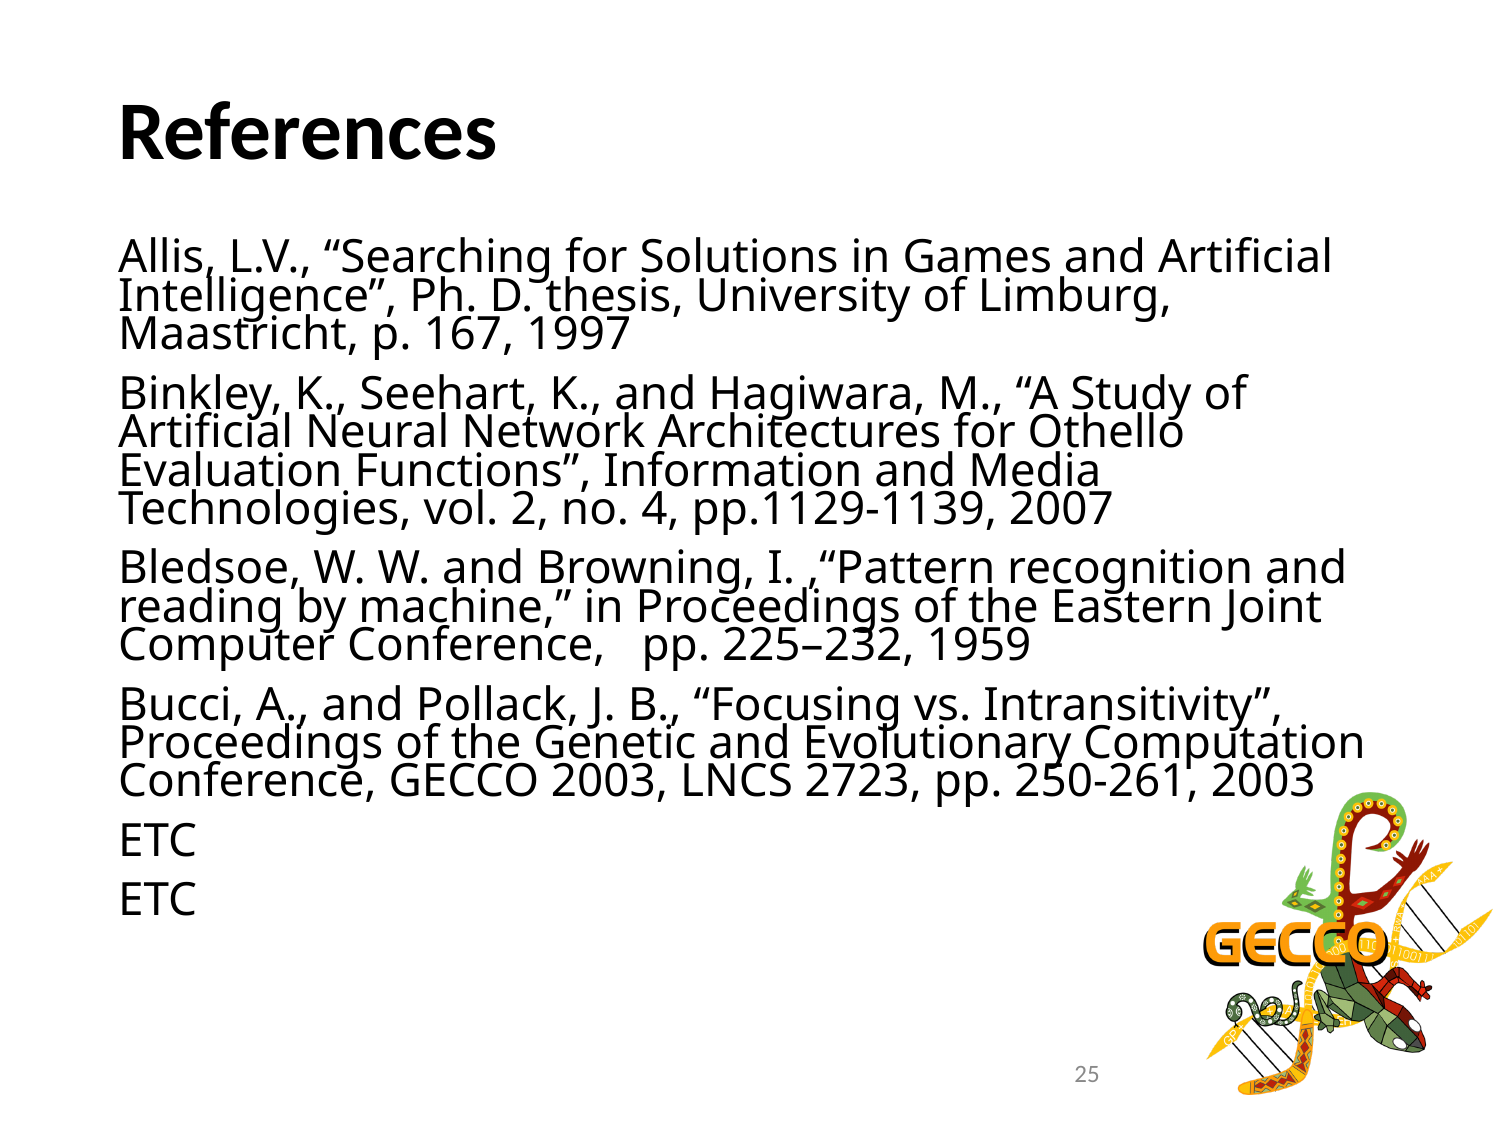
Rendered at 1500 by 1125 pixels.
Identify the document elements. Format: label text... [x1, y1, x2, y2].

text_box <number> [1059, 1042, 1397, 1103]
list Allis, L.V., “Searching for Solutions in Games and Artificial Intelligence”, Ph. D. thesis, University of Limburg, Maastricht, p. 167, 1997 Binkley, K., Seehart, K., and Hagiwara, M., “A Study of Artificial Neural Network Architectures for Othello Evaluation Functions”, Information and Media Technologies, vol. 2, no. 4, pp.1129-1139, 2007 Bledsoe, W. W. and Browning, I. ,“Pattern recognition and reading by machine,” in Proceedings of the Eastern Joint Computer Conference, pp. 225–232, 1959 Bucci, A., and Pollack, J. B., “Focusing vs. Intransitivity”, Proceedings of the Genetic and Evolutionary Computation Conference, GECCO 2003, LNCS 2723, pp. 250-261, 2003 ETC ETC [103, 234, 1397, 1014]
picture [1195, 782, 1500, 1103]
title References [103, 59, 1397, 207]
